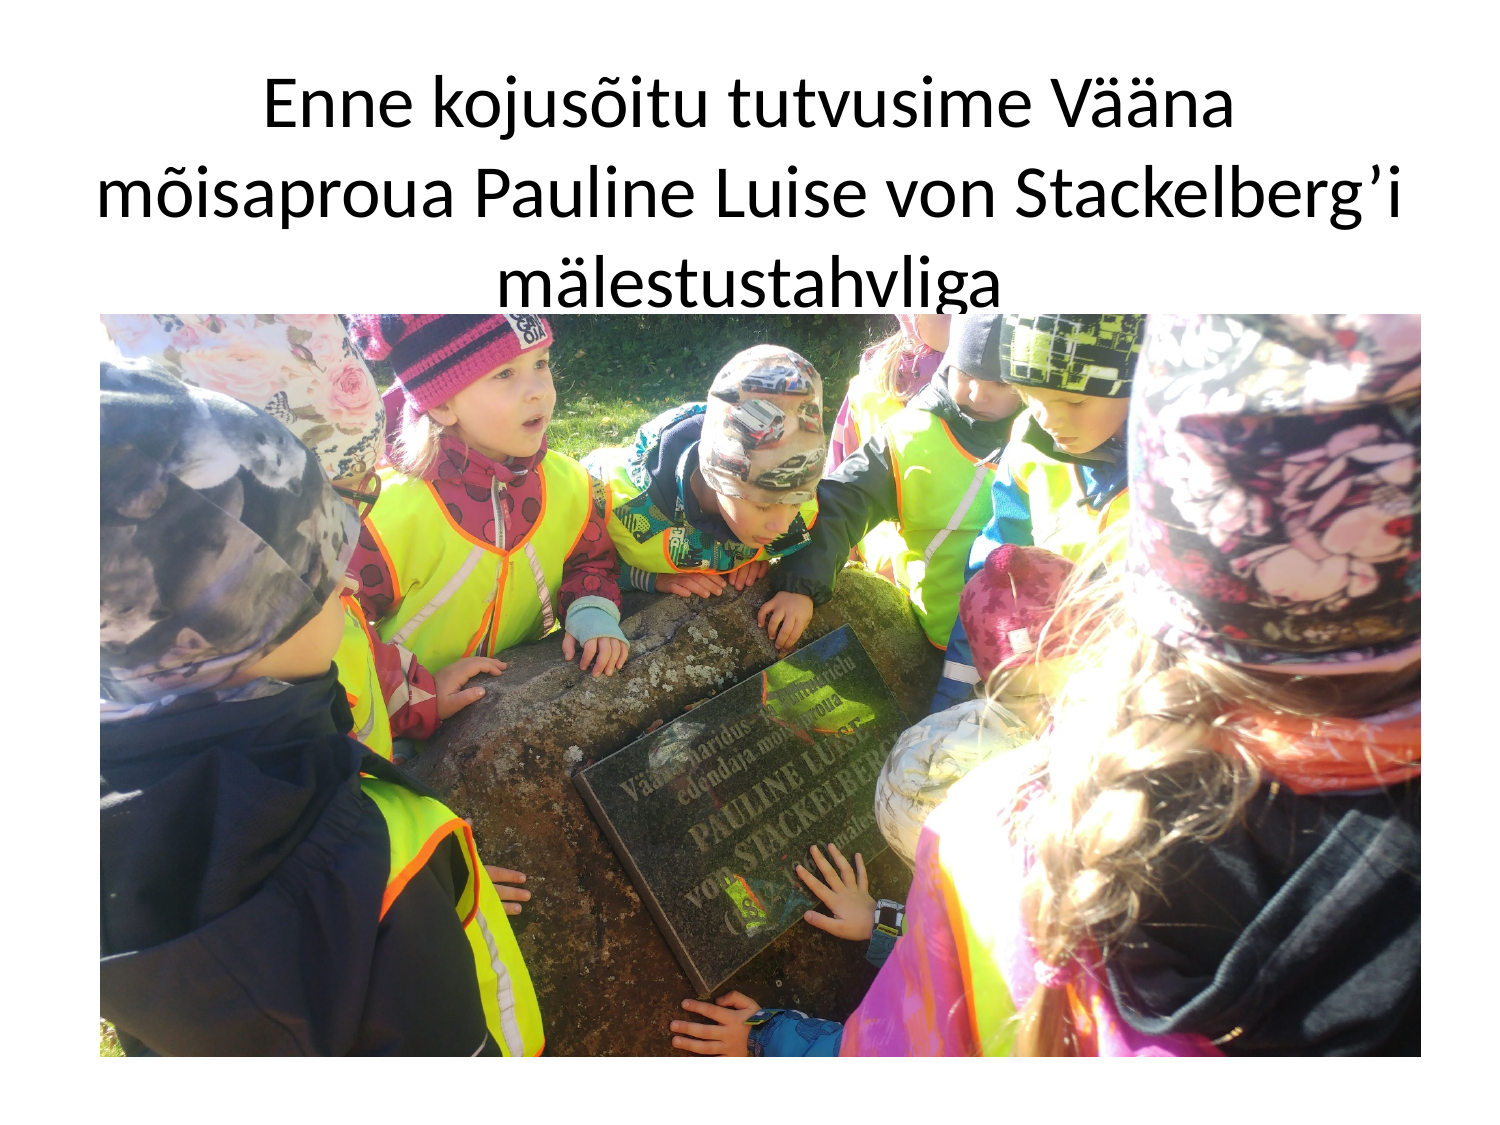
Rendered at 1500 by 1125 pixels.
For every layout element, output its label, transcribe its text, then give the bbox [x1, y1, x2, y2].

picture [100, 314, 1421, 1057]
title Enne kojusõitu tutvusime Vääna mõisaproua Pauline Luise von Stackelberg’i mälestustahvliga [75, 45, 1426, 233]
